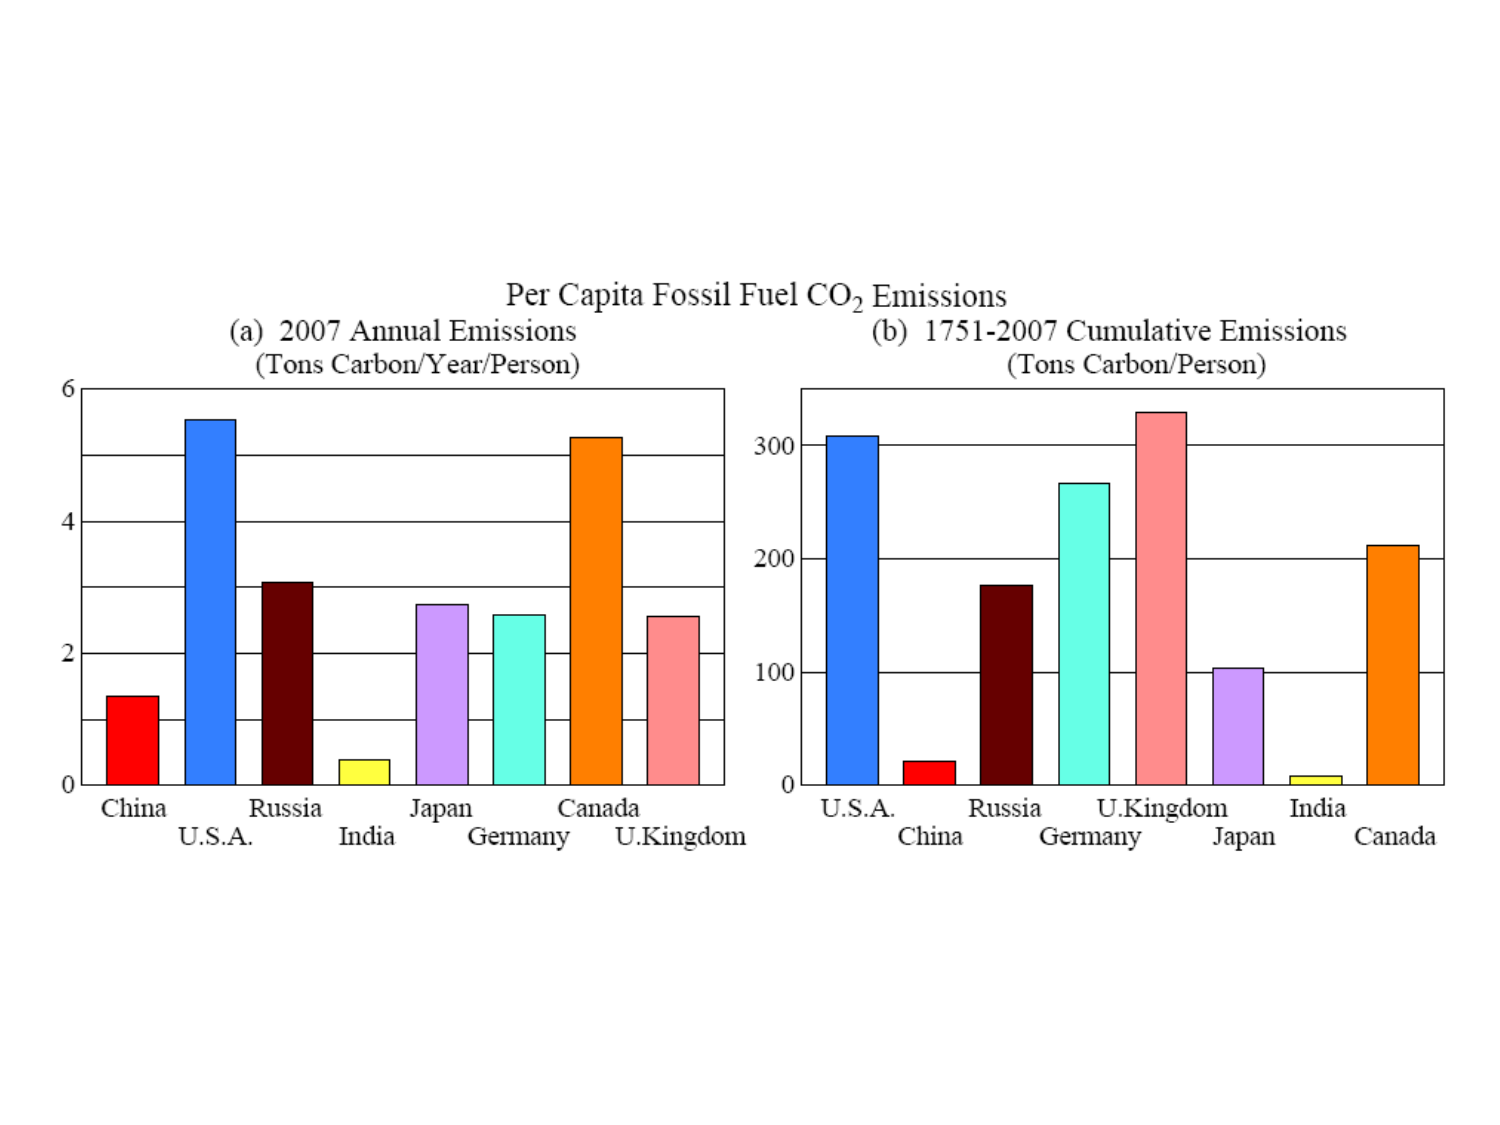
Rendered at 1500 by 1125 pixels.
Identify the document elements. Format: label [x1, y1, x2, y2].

picture [50, 273, 1449, 852]
